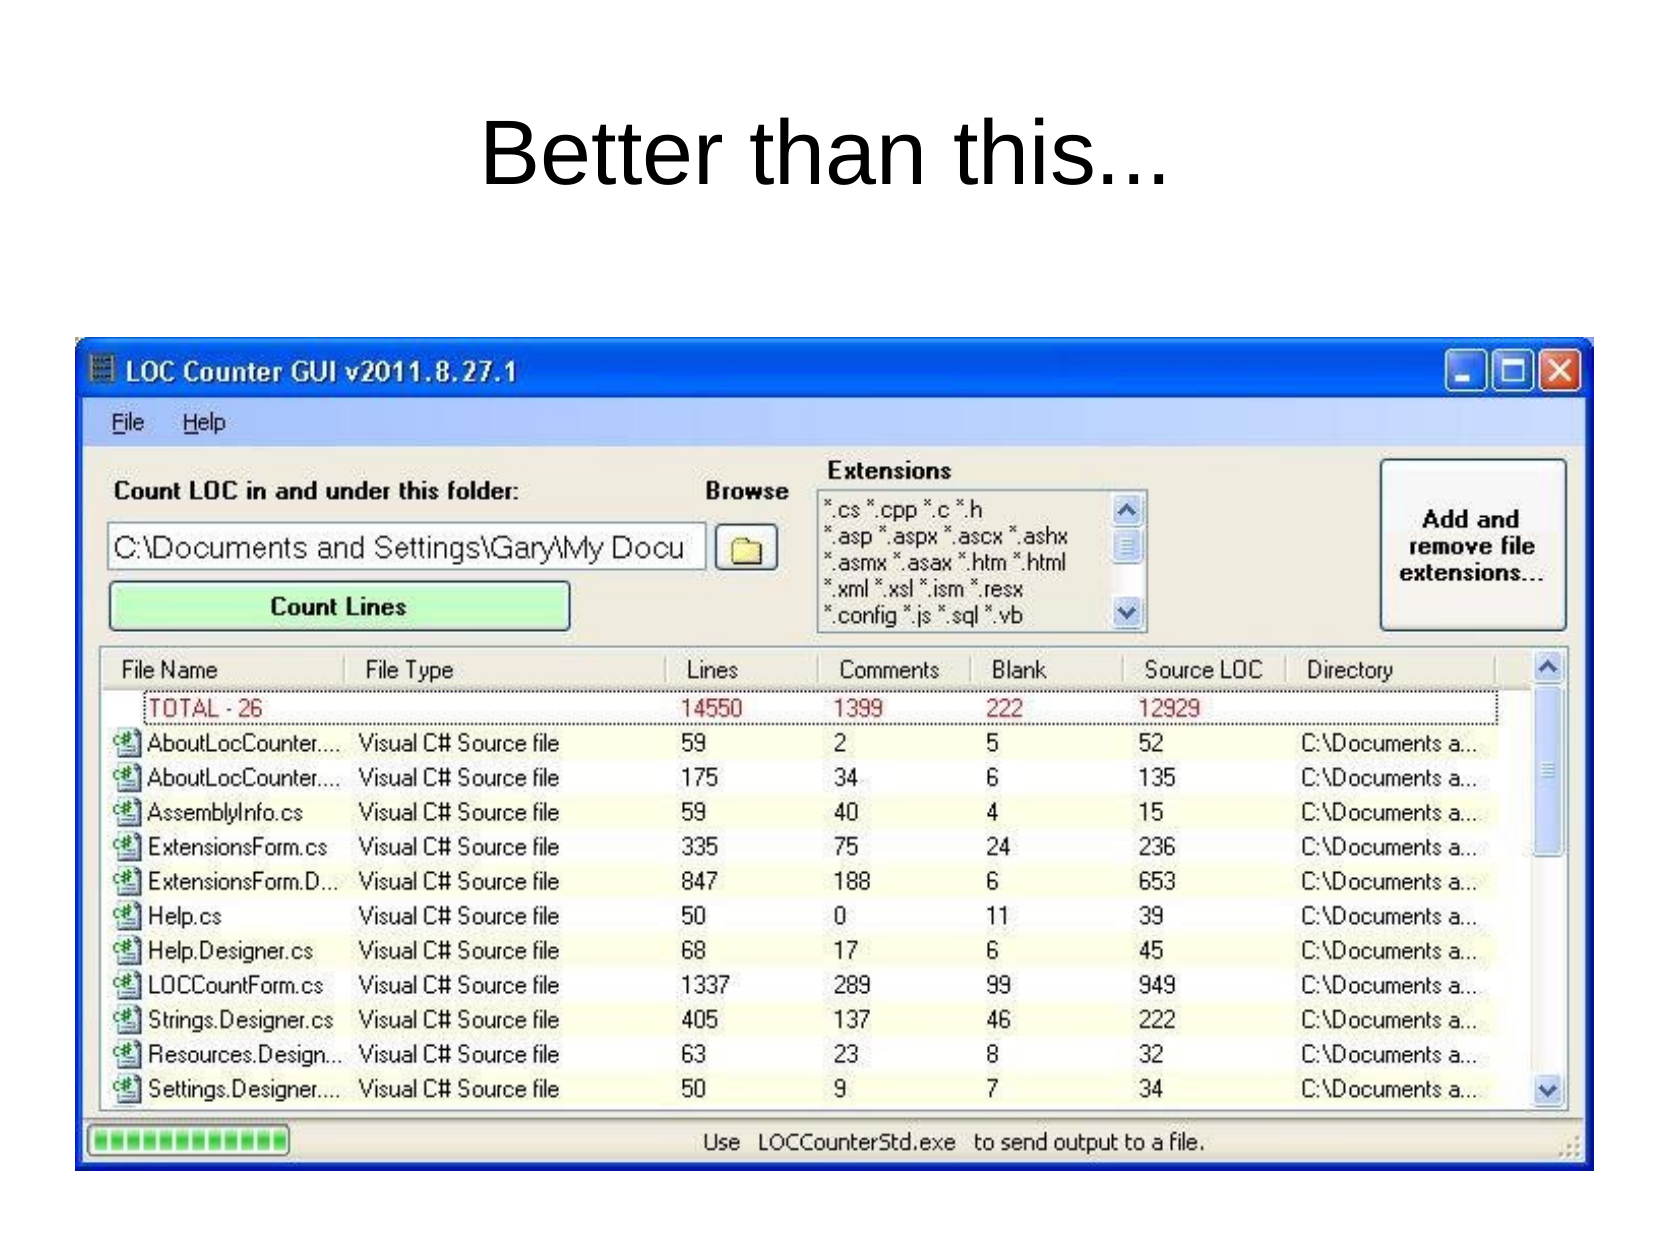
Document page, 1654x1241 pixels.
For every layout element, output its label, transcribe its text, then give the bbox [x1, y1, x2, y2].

picture [75, 337, 1594, 1171]
title Better than this... [82, 49, 1571, 257]
